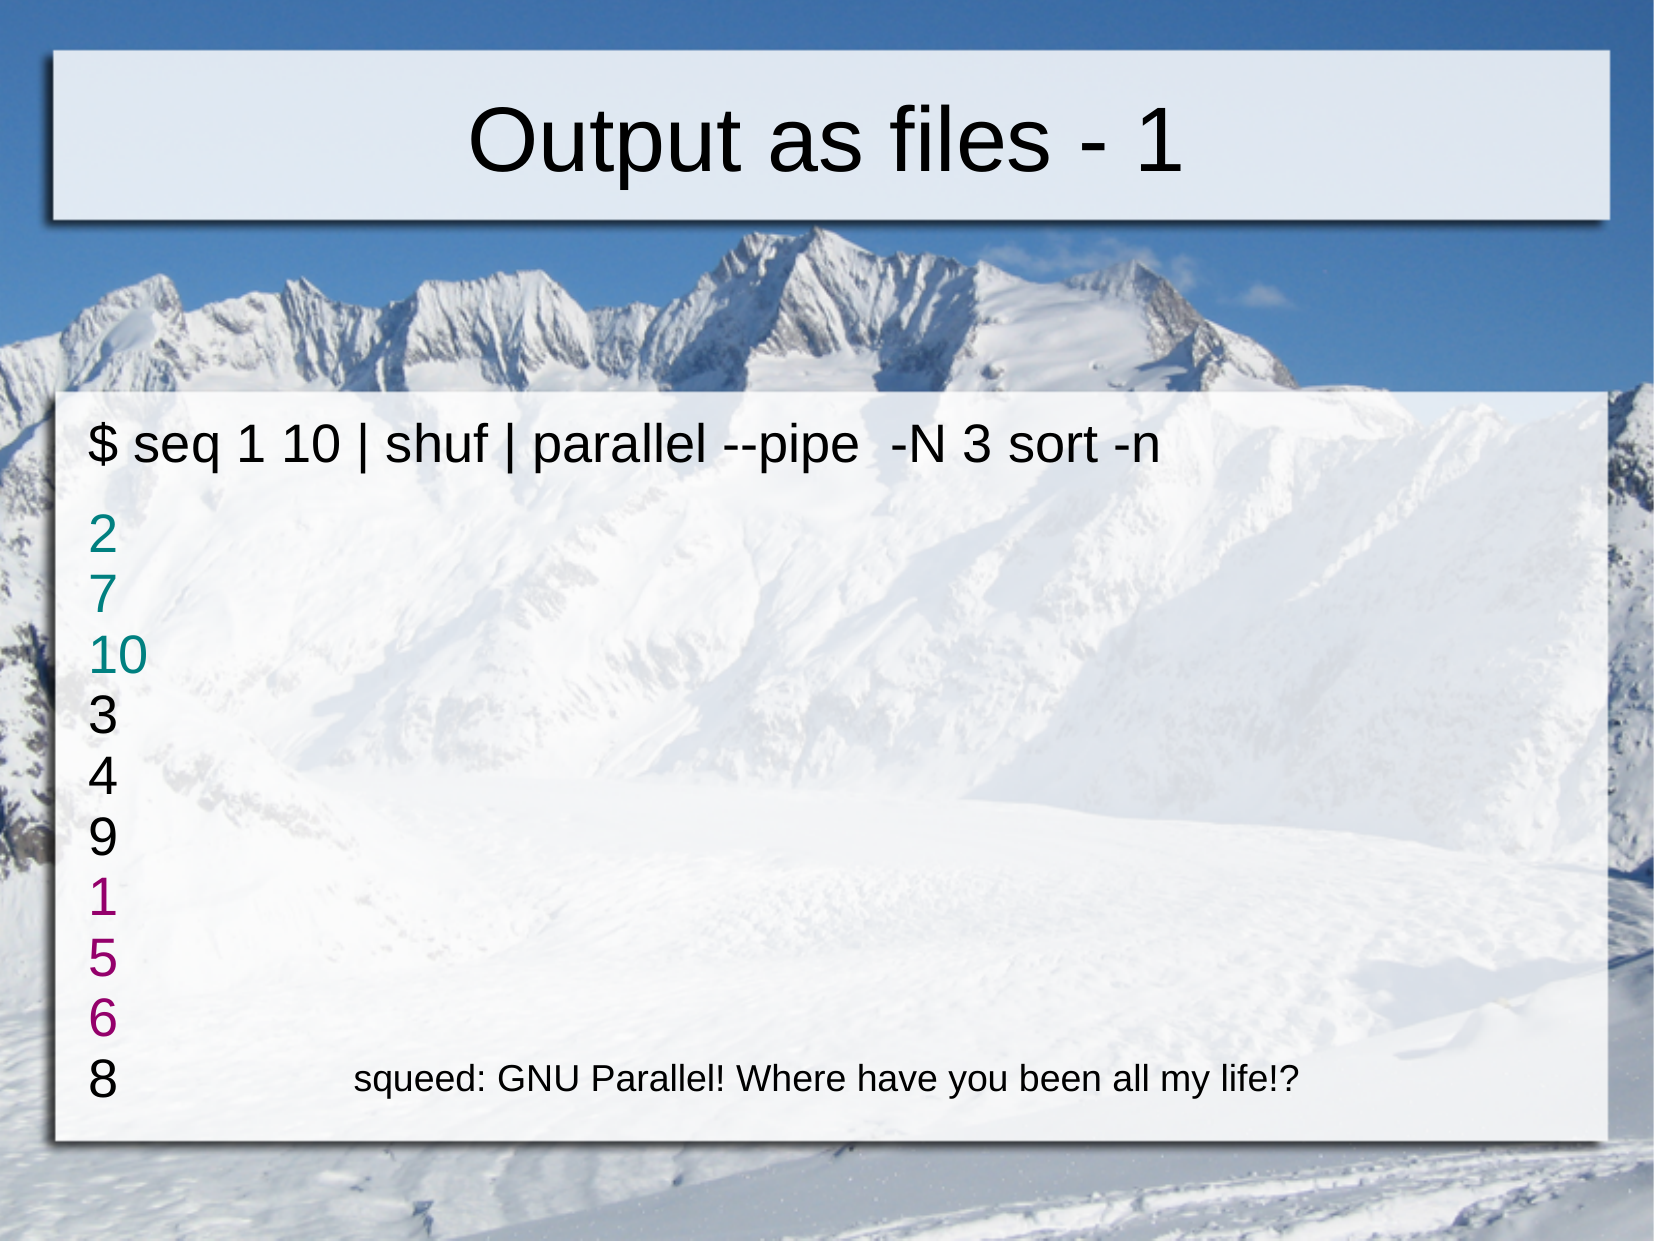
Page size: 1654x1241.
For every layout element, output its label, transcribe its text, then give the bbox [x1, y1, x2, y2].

list $ seq 1 10 | shuf | parallel --pipe -N 3 sort -n 2 7 10 3 4 9 1 5 6 8 [88, 413, 1571, 1241]
picture [0, 0, 1654, 1241]
title Output as files - 1 [59, 68, 1595, 212]
text_box squeed: GNU Parallel! Where have you been all my life!? [338, 1050, 1315, 1141]
